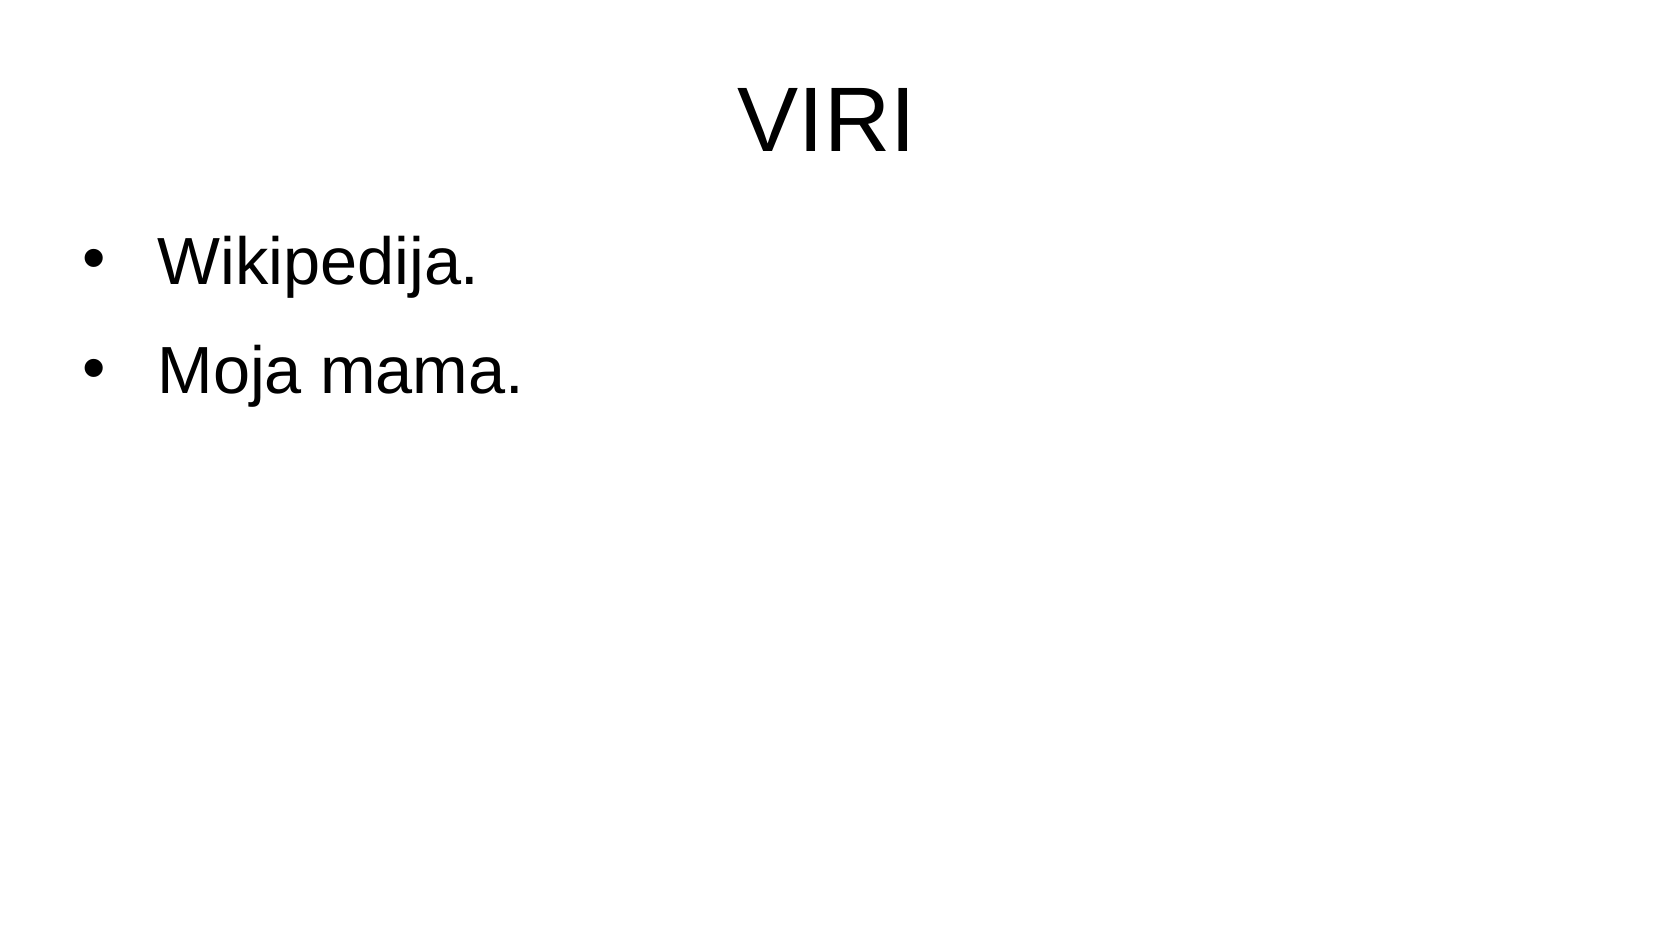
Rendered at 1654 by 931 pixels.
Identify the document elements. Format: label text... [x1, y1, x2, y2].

title VIRI [82, 37, 1571, 193]
list Wikipedija. Moja mama. [82, 217, 1571, 758]
